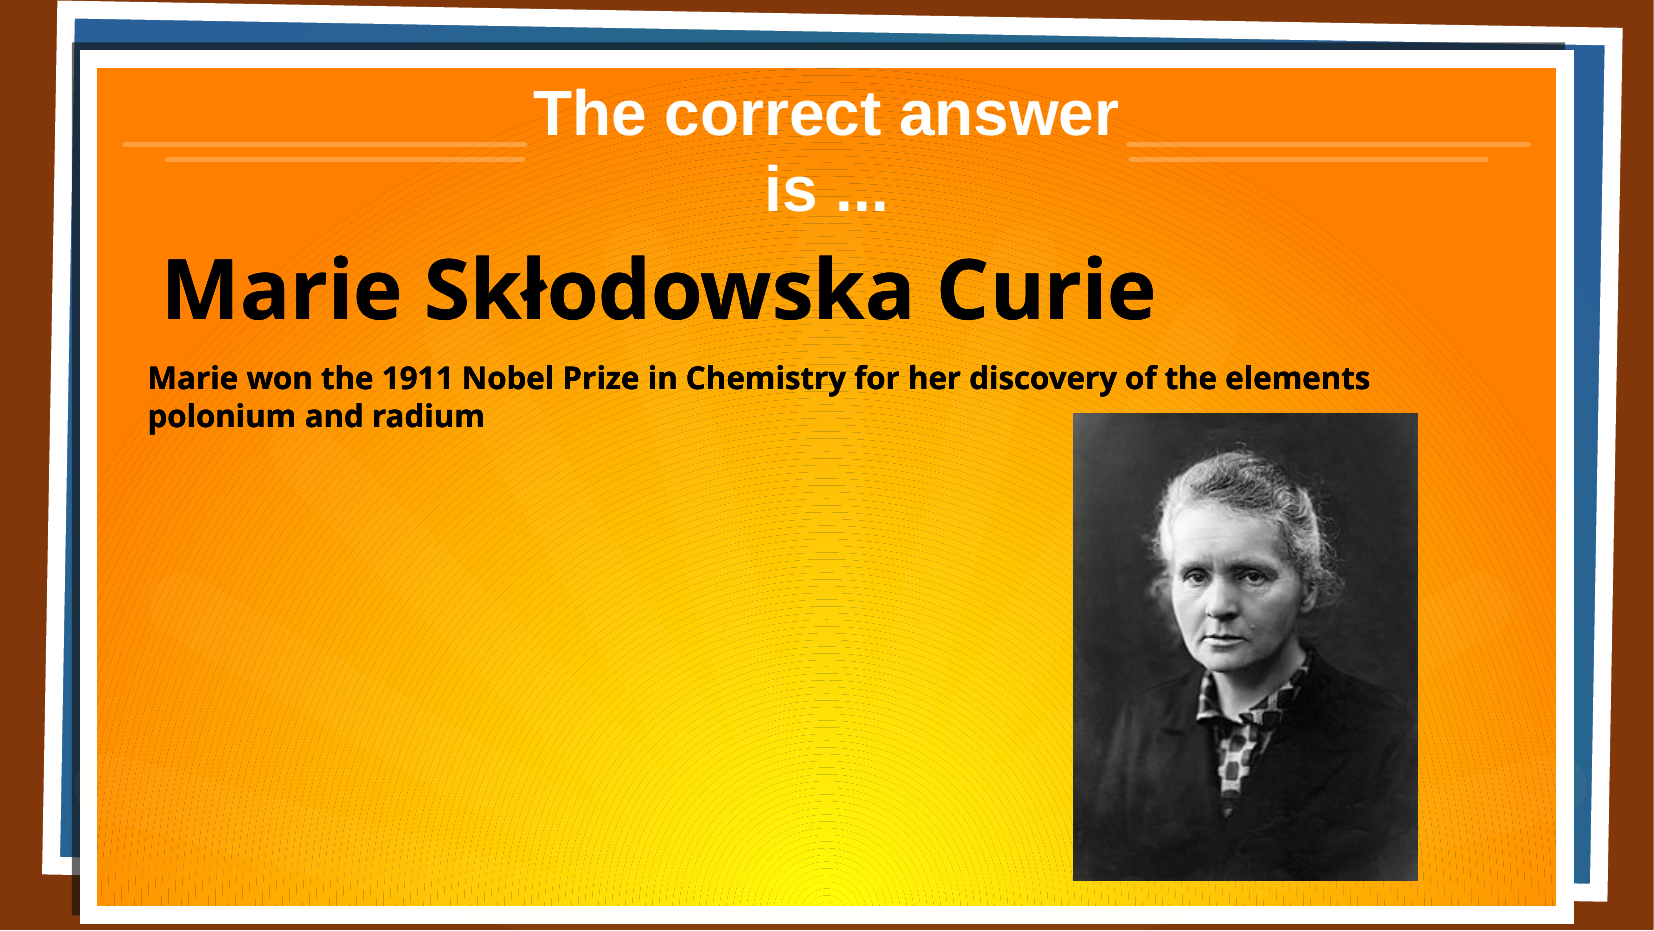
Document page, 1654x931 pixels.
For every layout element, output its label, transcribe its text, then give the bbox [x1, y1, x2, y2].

text_box [1151, 847, 1506, 912]
title The correct answer is ... [531, 70, 1123, 225]
list Marie Skłodowska Curie Marie won the 1911 Nobel Prize in Chemistry for her discovery of the elements polonium and radium [147, 236, 1506, 827]
picture [1073, 413, 1418, 881]
